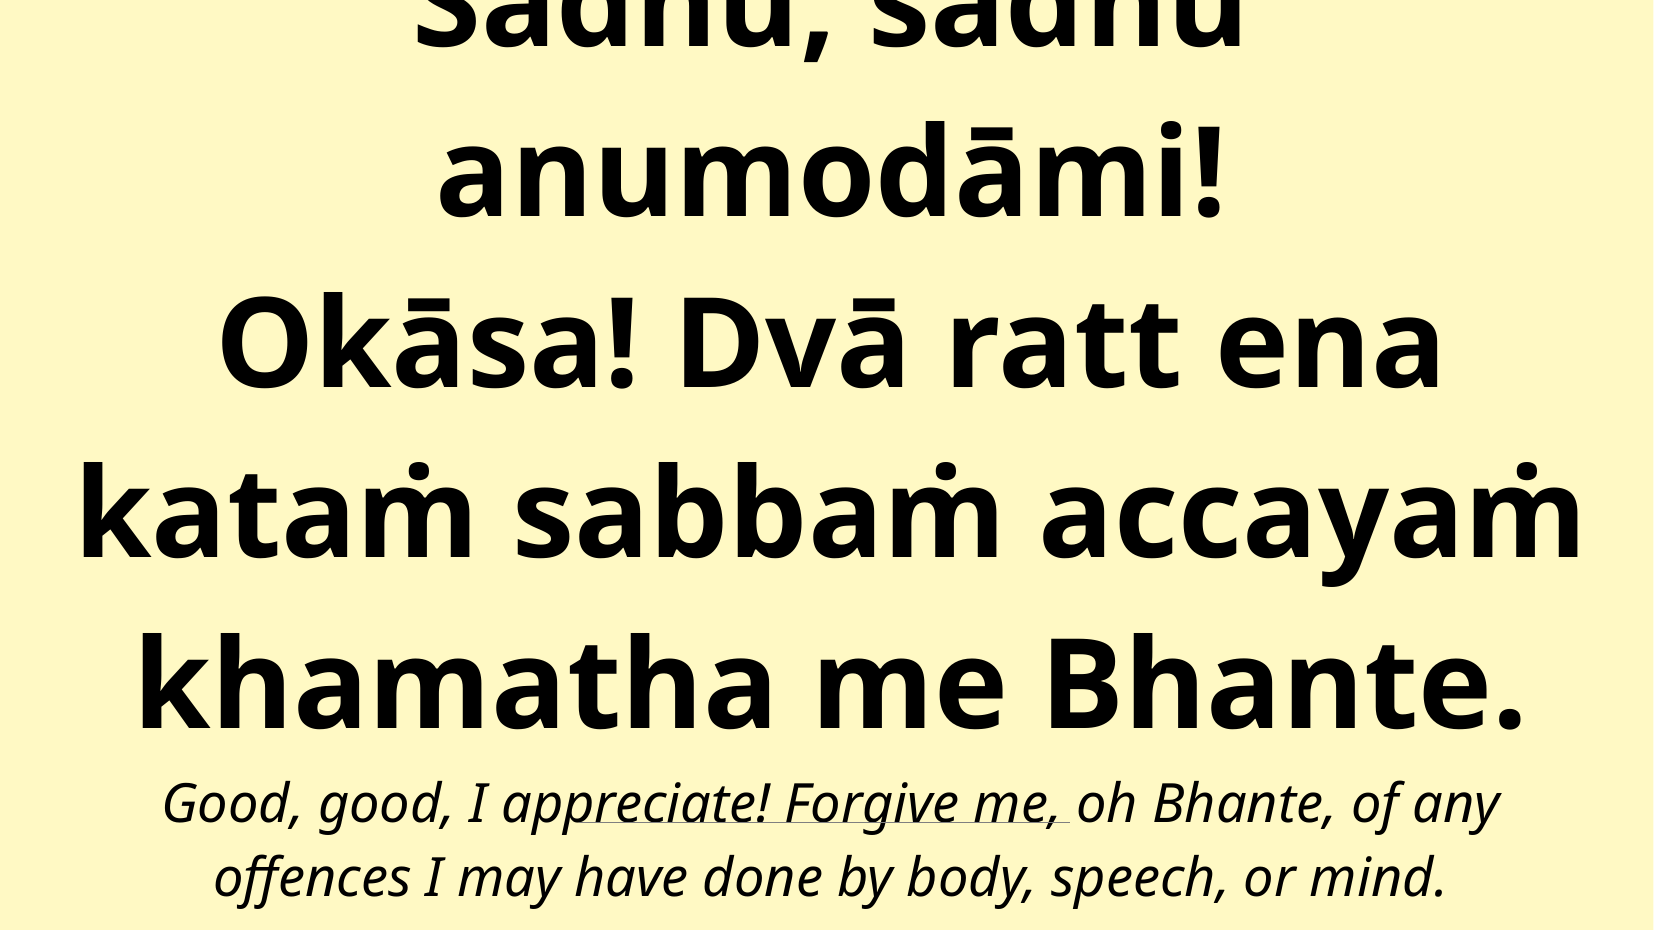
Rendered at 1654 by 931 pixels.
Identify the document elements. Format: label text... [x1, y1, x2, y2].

subtitle Sādhu, sādhu anumodāmi! Okāsa! Dvā ratt ena kataṁ sabbaṁ accayaṁ khamatha me Bhante. Good, good, I appreciate! Forgive me, oh Bhante, of any offences I may have done by body, speech, or mind. Bhantes: Kamāmi kamitabbaṁ. I forgive [59, 37, 1604, 931]
